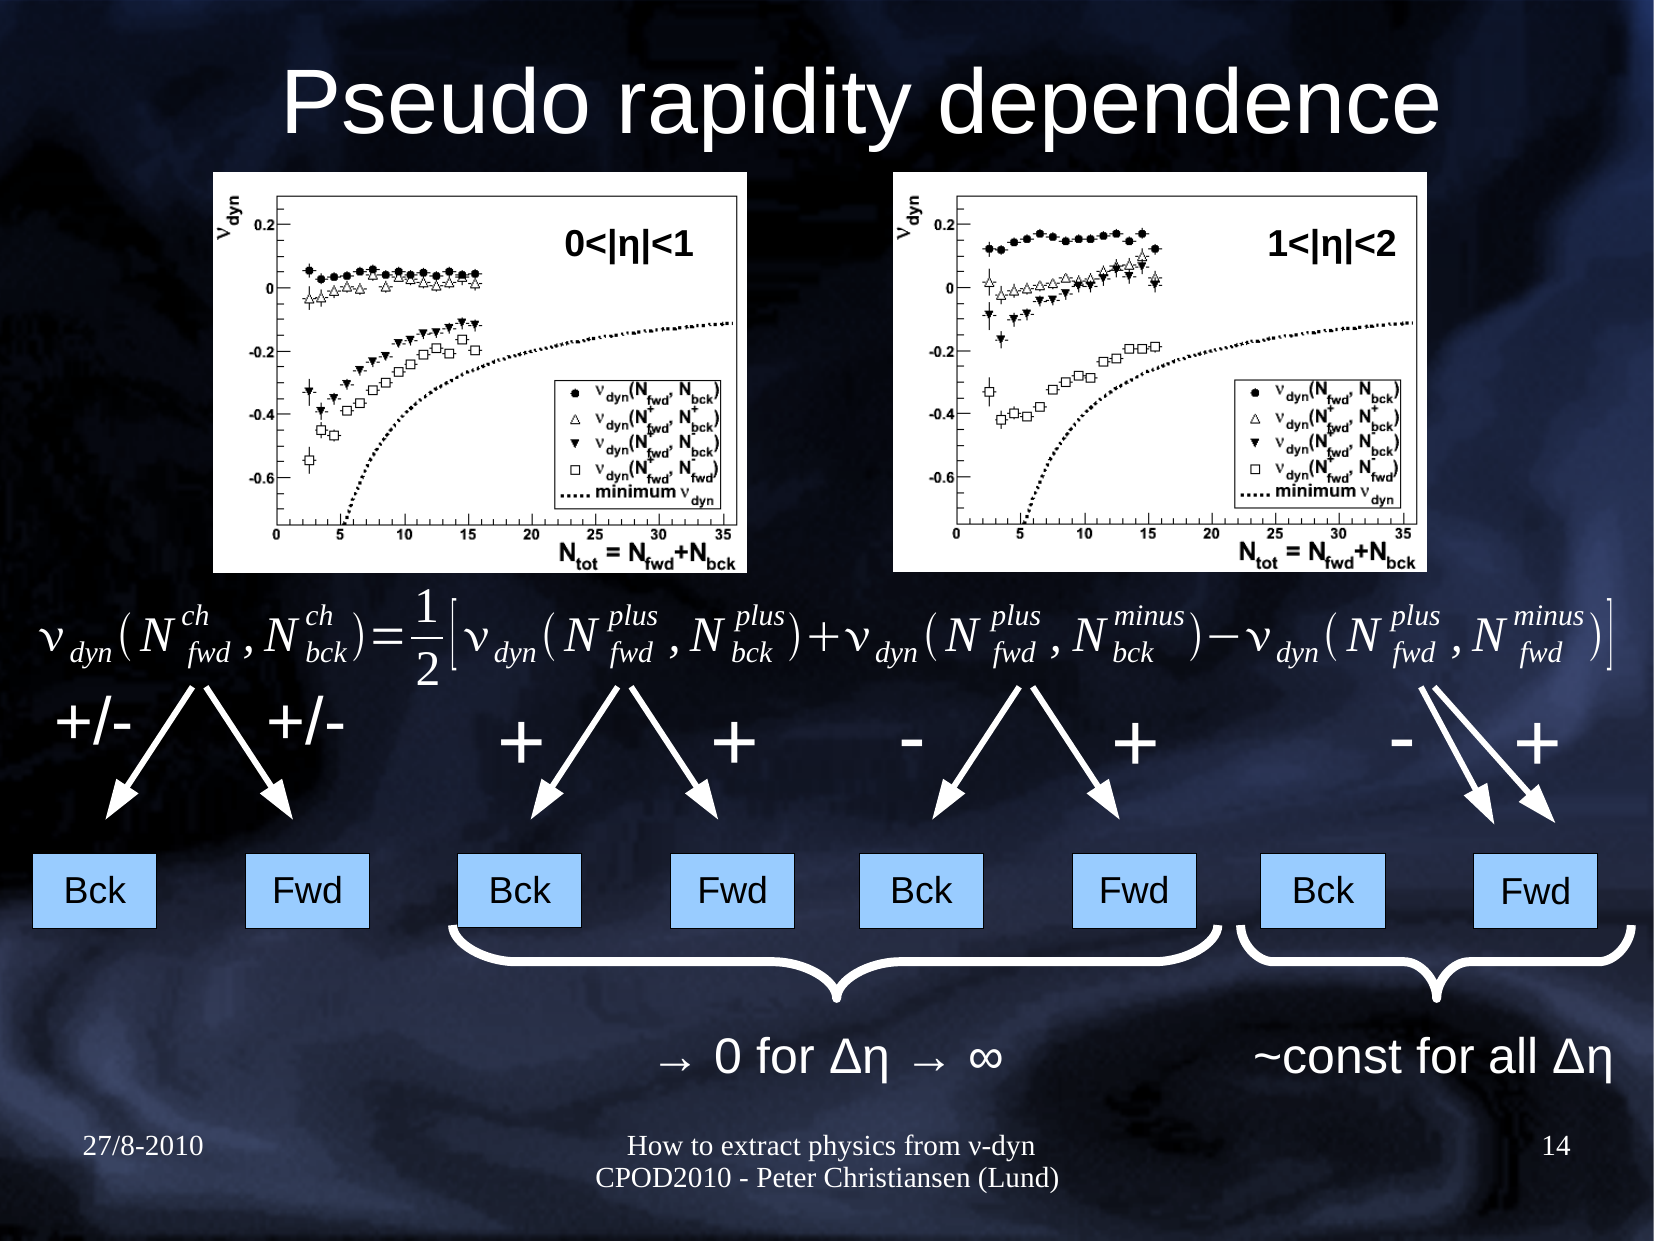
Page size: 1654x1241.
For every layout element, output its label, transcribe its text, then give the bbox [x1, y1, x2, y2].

text_box Fwd [1072, 853, 1197, 929]
text_box Bck [1260, 853, 1386, 929]
text_box Bck [32, 853, 157, 929]
text_box 0<|η|<1 [549, 214, 709, 272]
text_box → 0 for Δη → ∞ [636, 1020, 1047, 1092]
chart [32, 578, 1621, 696]
text_box 1<|η|<2 [1252, 214, 1412, 272]
text_box Bck [457, 853, 582, 928]
text_box + [482, 688, 561, 797]
text_box Bck [859, 853, 984, 929]
text_box +/- [39, 676, 149, 767]
text_box Fwd [1473, 853, 1598, 929]
text_box ~const for all Δη [1239, 1020, 1643, 1092]
text_box + [1498, 688, 1577, 797]
text_box - [884, 682, 942, 791]
text_box + [695, 688, 774, 797]
picture [0, 0, 1654, 1241]
text_box Fwd [245, 853, 370, 929]
text_box + [1096, 688, 1175, 797]
text_box - [1374, 682, 1432, 791]
title Pseudo rapidity dependence [82, 49, 1571, 257]
text_box Fwd [670, 853, 795, 929]
text_box +/- [252, 676, 362, 767]
